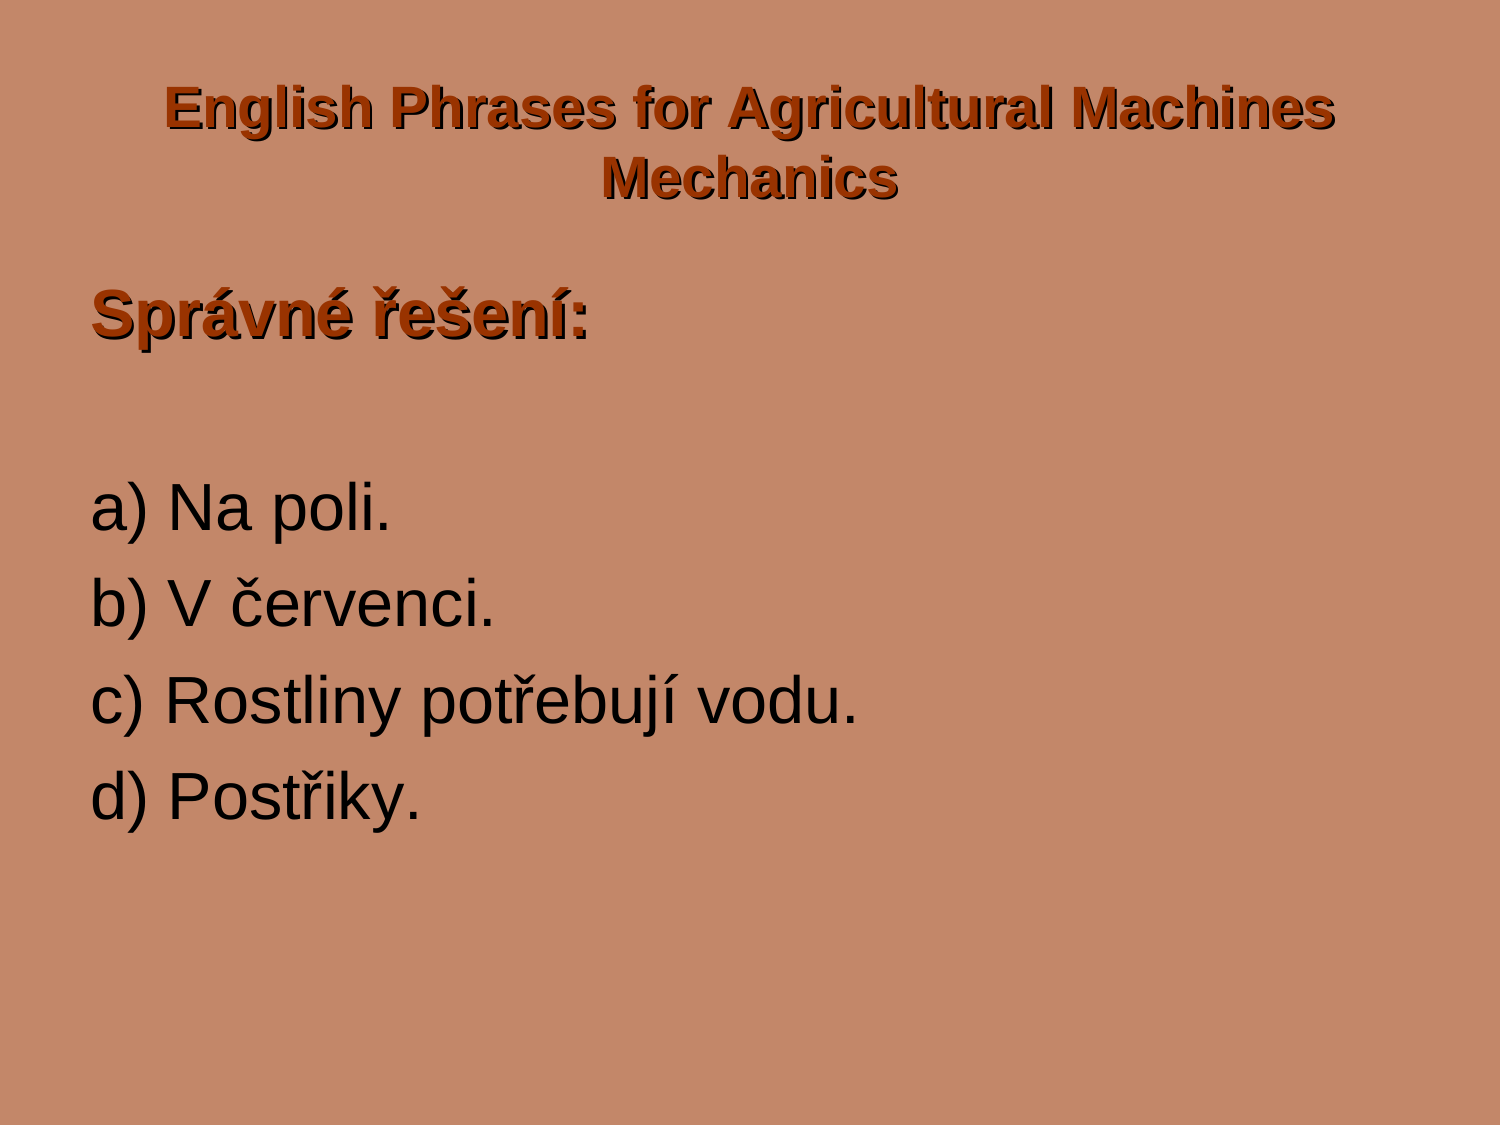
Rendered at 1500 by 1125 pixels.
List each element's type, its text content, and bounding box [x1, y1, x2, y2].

title English Phrases for Agricultural Machines Mechanics [75, 45, 1426, 233]
list Správné řešení: Na poli. V červenci. Rostliny potřebují vodu. Postřiky. [75, 262, 1426, 1006]
